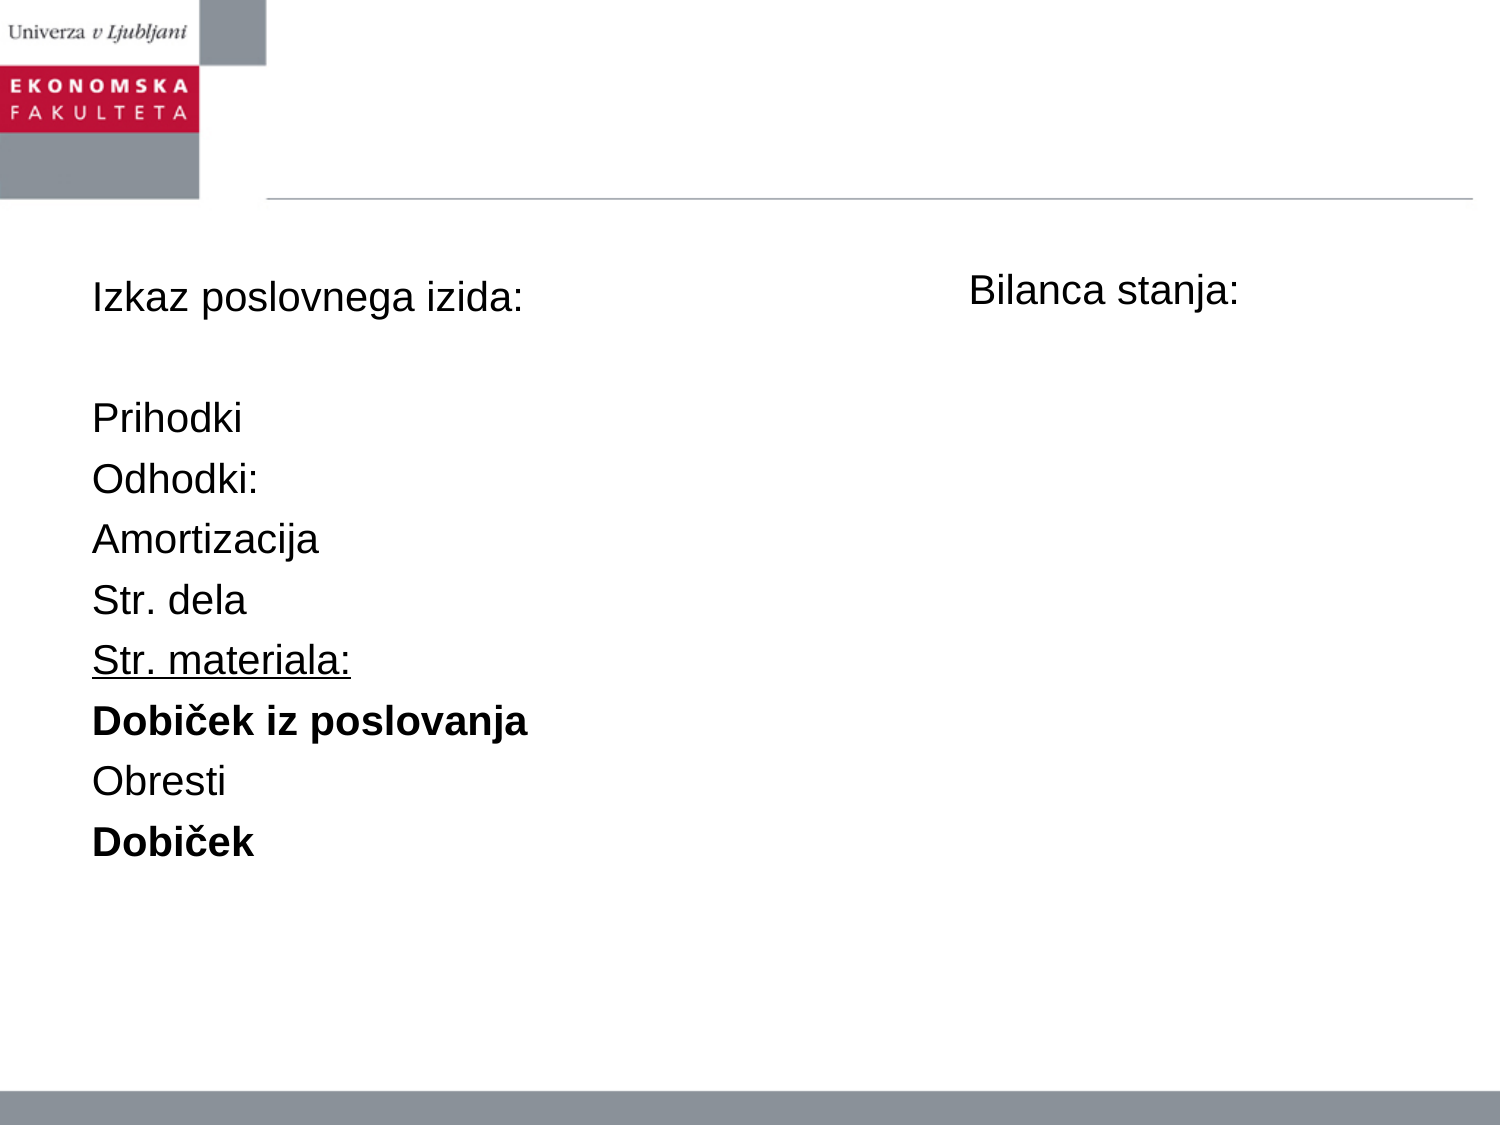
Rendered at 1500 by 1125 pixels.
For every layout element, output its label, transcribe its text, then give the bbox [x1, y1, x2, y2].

picture [0, 0, 1500, 1125]
list Izkaz poslovnega izida: Prihodki Odhodki: Amortizacija Str. dela Str. materiala: Dobiček iz poslovanja Obresti Dobiček [76, 262, 1476, 1026]
text_box Bilanca stanja: [761, 255, 1447, 321]
title [262, 24, 1476, 203]
